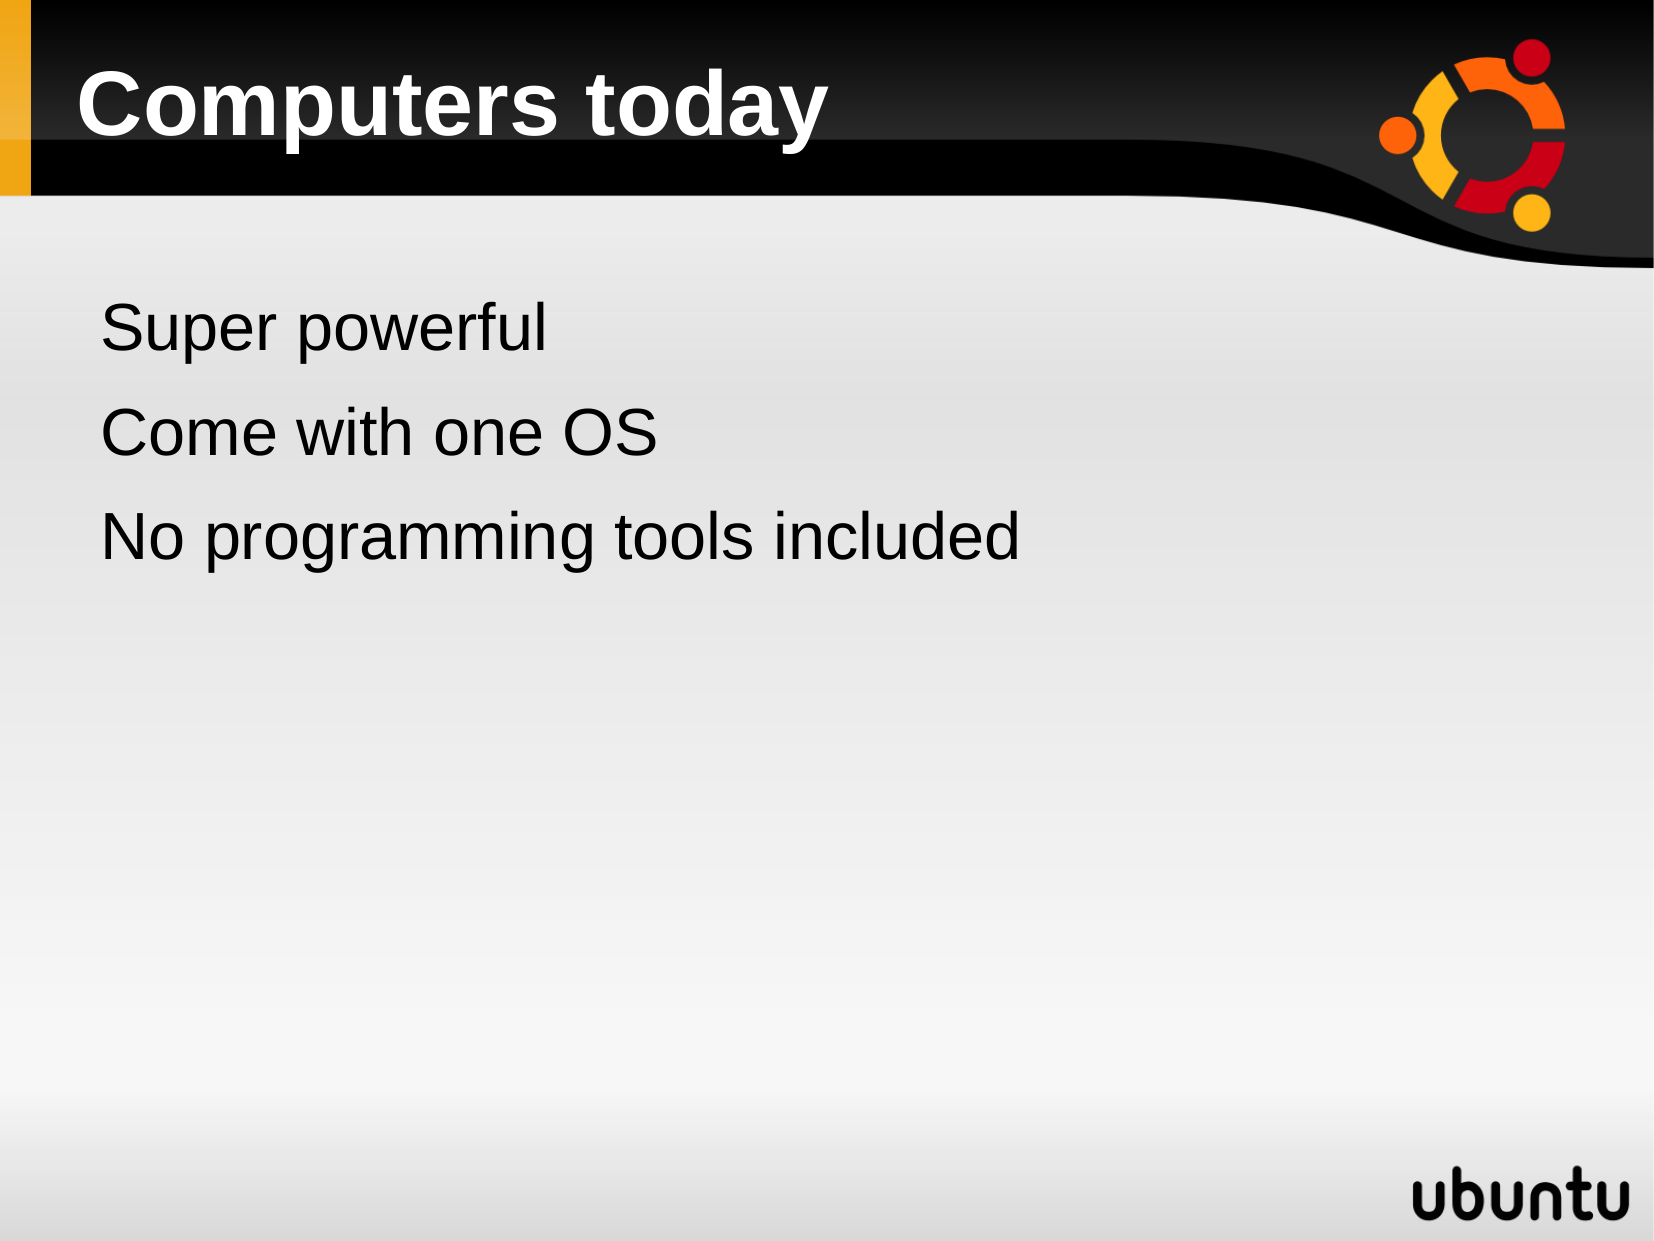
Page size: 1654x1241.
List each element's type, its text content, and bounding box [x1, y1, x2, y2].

picture [0, 0, 1654, 1241]
title Computers today [76, 0, 1565, 208]
list Super powerful Come with one OS No programming tools included [82, 290, 1571, 1109]
